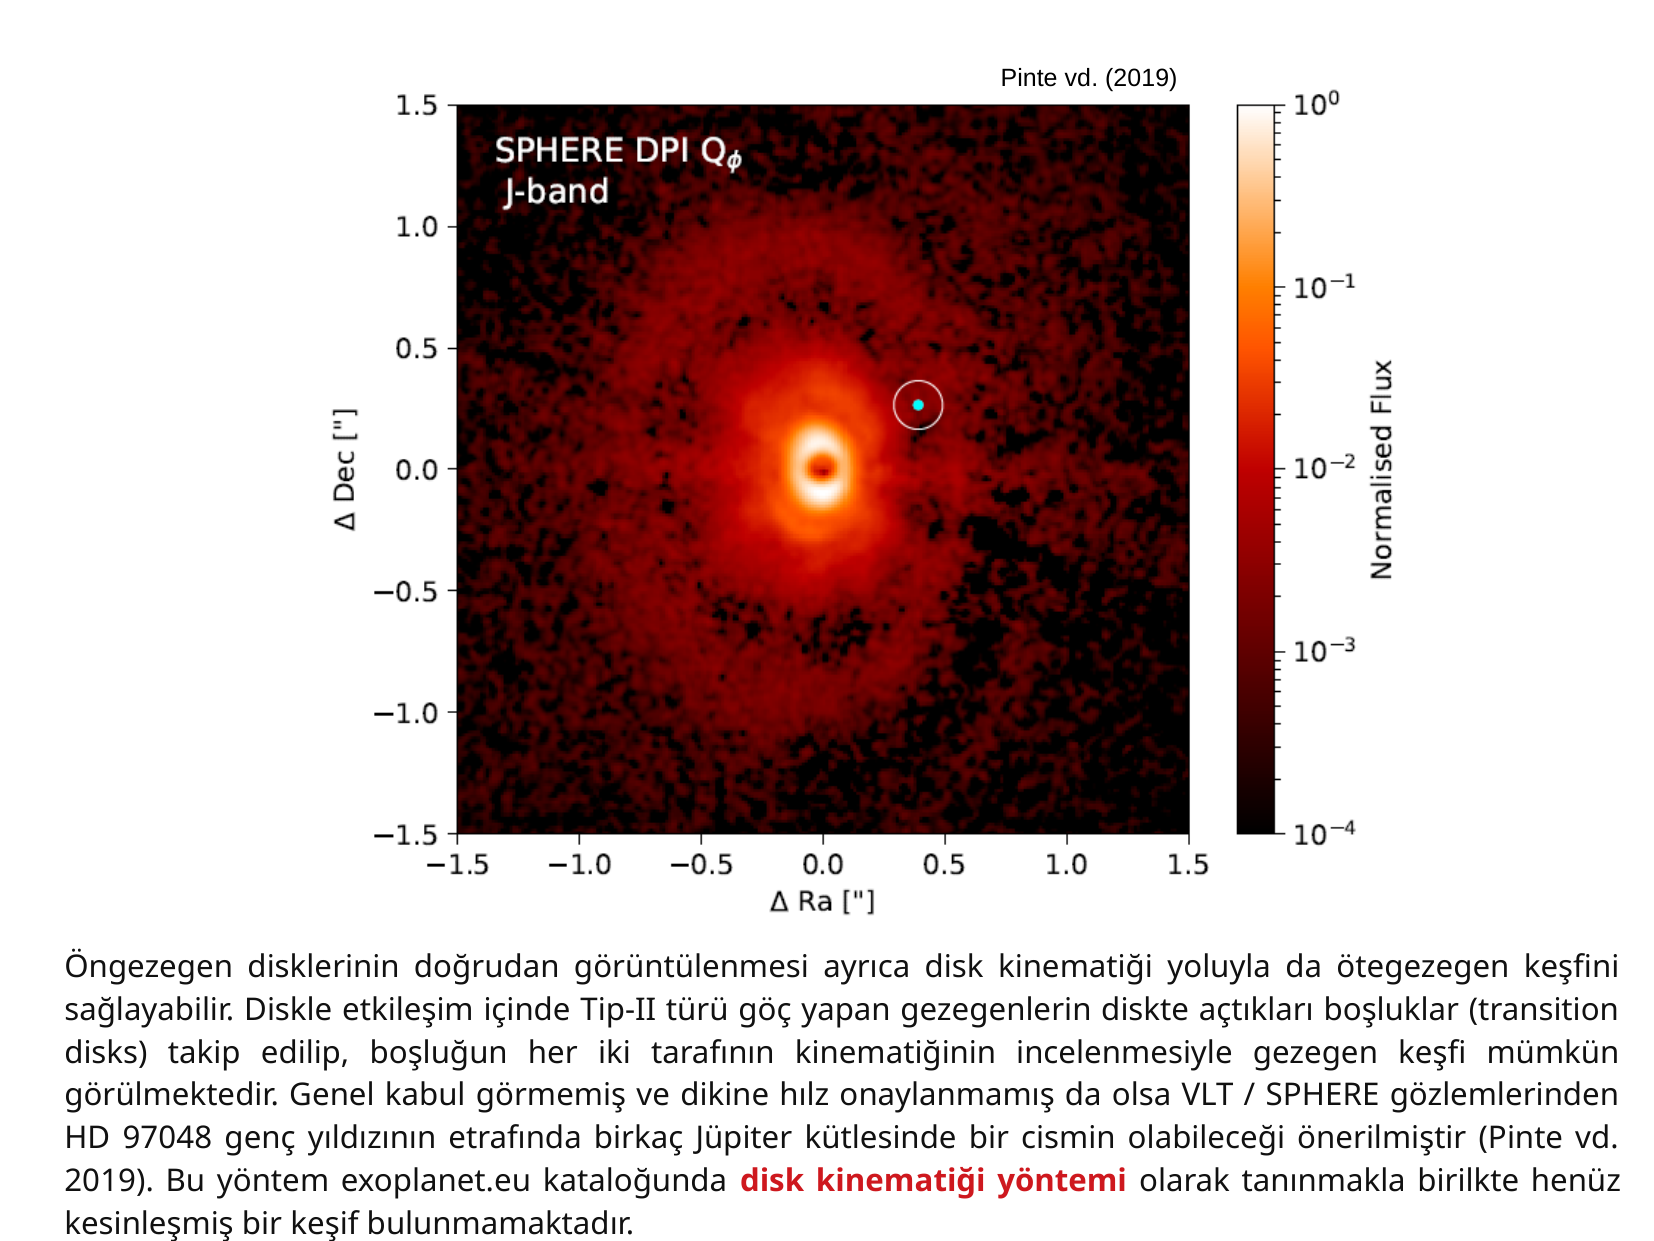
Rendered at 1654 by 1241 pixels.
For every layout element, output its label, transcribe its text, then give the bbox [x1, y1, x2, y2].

text_box Pinte vd. (2019) [844, 55, 1193, 99]
text_box Öngezegen disklerinin doğrudan görüntülenmesi ayrıca disk kinematiği yoluyla da ötegezegen keşfini sağlayabilir. Diskle etkileşim içinde Tip-II türü göç yapan gezegenlerin diskte açtıkları boşluklar (transition disks) takip edilip, boşluğun her iki tarafının kinematiğinin incelenmesiyle gezegen keşfi mümkün görülmektedir. Genel kabul görmemiş ve dikine hılz onaylanmamış da olsa VLT / SPHERE gözlemlerinden HD 97048 genç yıldızının etrafında birkaç Jüpiter kütlesinde bir cismin olabileceği önerilmiştir (Pinte vd. 2019). Bu yöntem exoplanet.eu kataloğunda disk kinematiği yöntemi olarak tanınmakla birilkte henüz kesinleşmiş bir keşif bulunmamaktadır. [49, 936, 1637, 1218]
picture [304, 71, 1406, 936]
